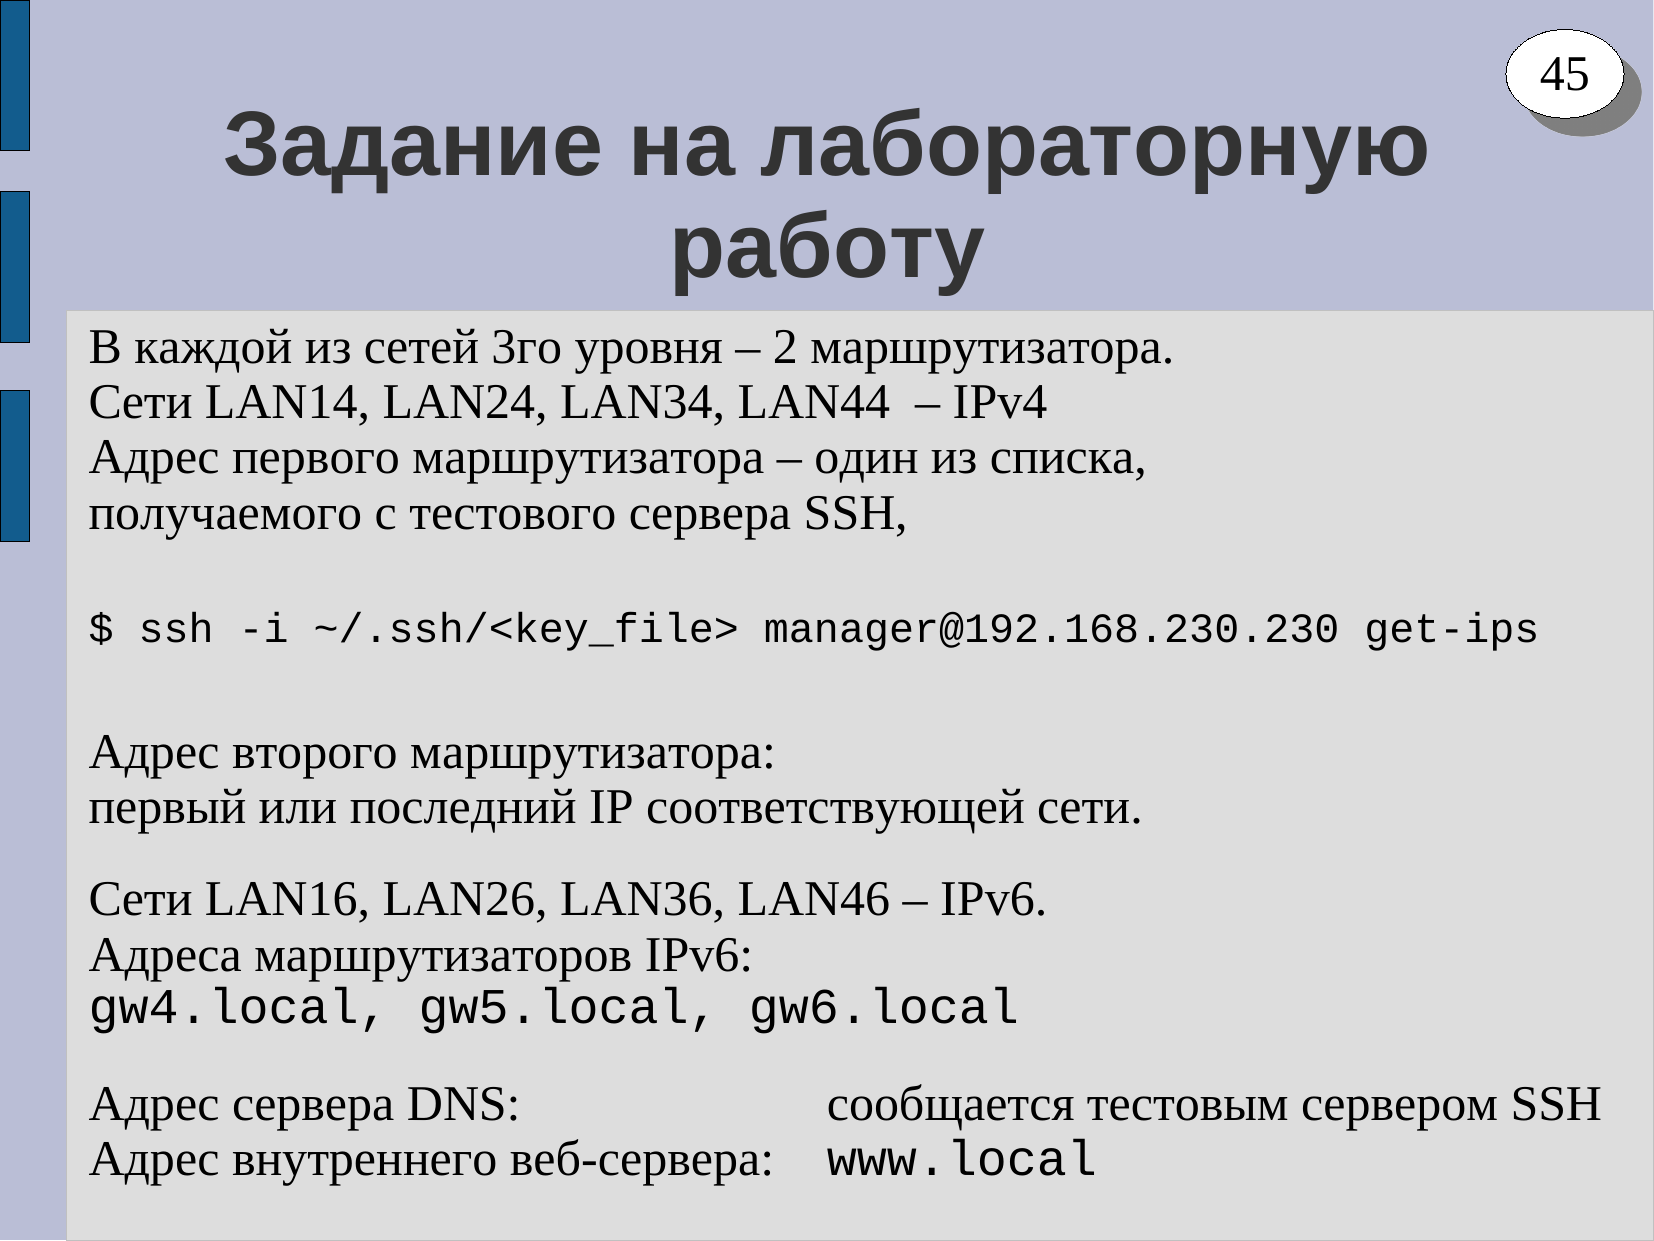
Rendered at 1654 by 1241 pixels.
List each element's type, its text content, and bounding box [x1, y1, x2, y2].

title Задание на лабораторную работу [121, 91, 1534, 299]
text_box В каждой из сетей 3го уровня – 2 маршрутизатора. Сети LAN14, LAN24, LAN34, LAN44 – IPv4 Адрес первого маршрутизатора – один из списка, получаемого с тестового сервера SSH, $ ssh -i ~/.ssh/<key_file> manager@192.168.230.230 get-ips Адрес второго маршрутизатора: первый или последний IP соответствующей сети. Сети LAN16, LAN26, LAN36, LAN46 – IPv6. Адреса маршрутизаторов IPv6: gw4.local, gw5.local, gw6.local Адрес сервера DNS: сообщается тестовым сервером SSH Адрес внутреннего веб-сервера: www.local [88, 318, 1603, 1238]
text_box 45 [1505, 29, 1625, 119]
